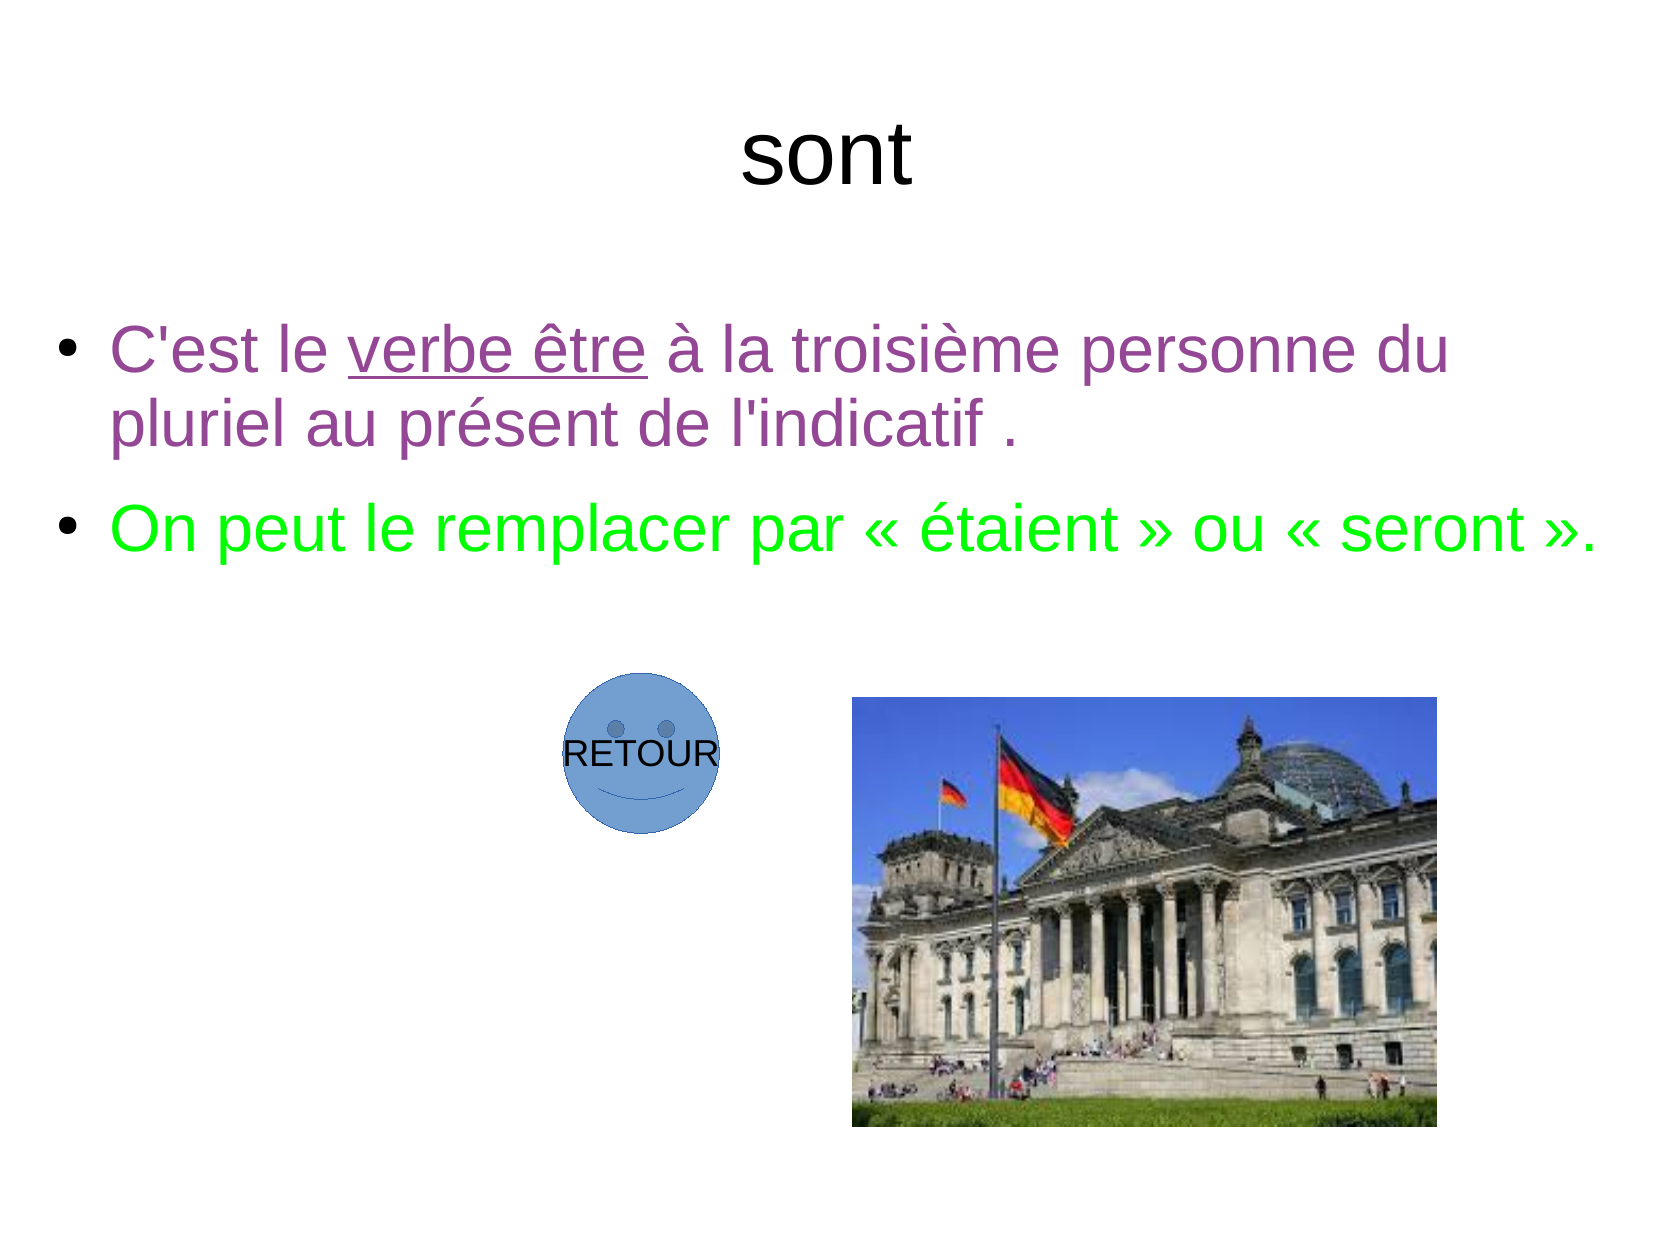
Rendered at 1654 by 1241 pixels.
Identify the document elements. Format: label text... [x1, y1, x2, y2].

text_box RETOUR [562, 673, 720, 834]
picture [852, 697, 1437, 1127]
list C'est le verbe être à la troisième personne du pluriel au présent de l'indicatif . On peut le remplacer par « étaient » ou « seront ». [38, 311, 1629, 1031]
title sont [82, 49, 1571, 257]
